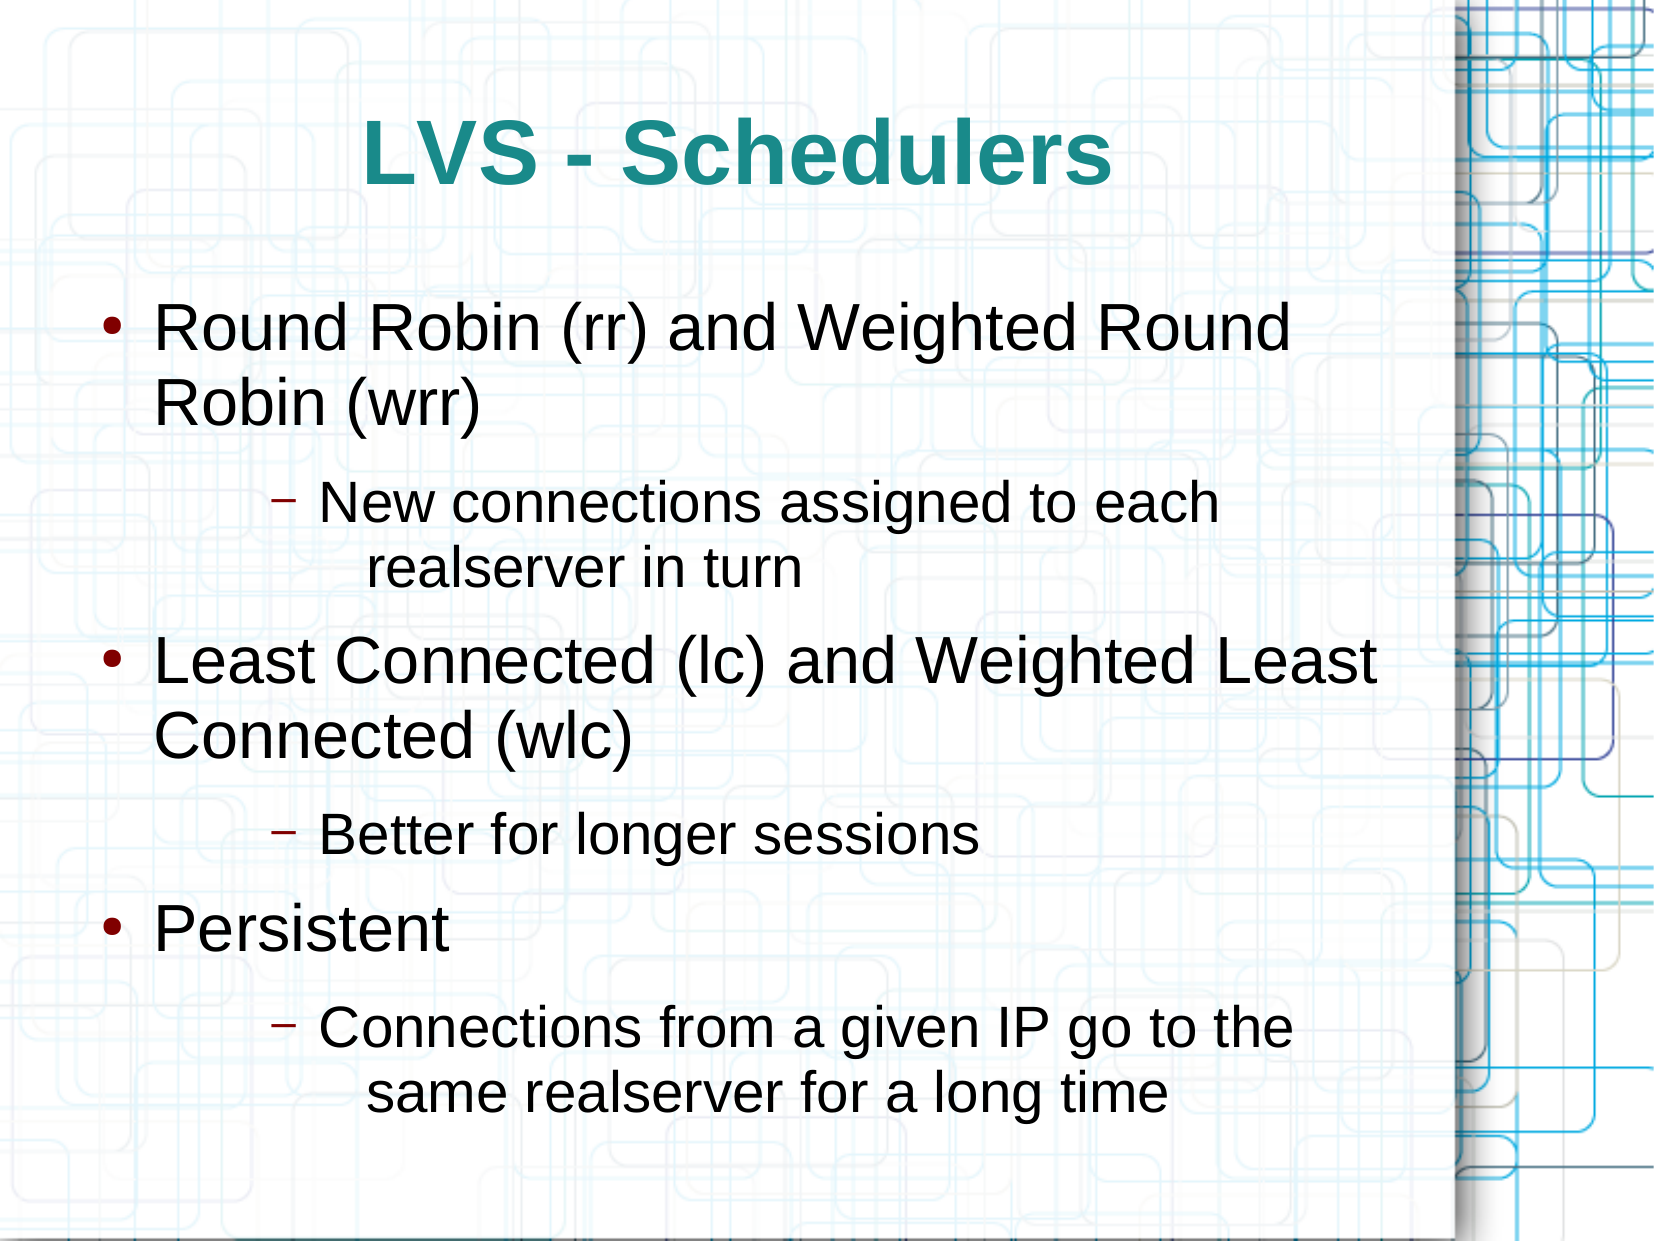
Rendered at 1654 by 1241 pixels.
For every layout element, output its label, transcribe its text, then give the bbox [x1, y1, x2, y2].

title LVS - Schedulers [59, 49, 1418, 257]
picture [0, 0, 1654, 1241]
list Round Robin (rr) and Weighted Round Robin (wrr) New connections assigned to each realserver in turn Least Connected (lc) and Weighted Least Connected (wlc) Better for longer sessions Persistent Connections from a given IP go to the same realserver for a long time [82, 290, 1418, 1126]
